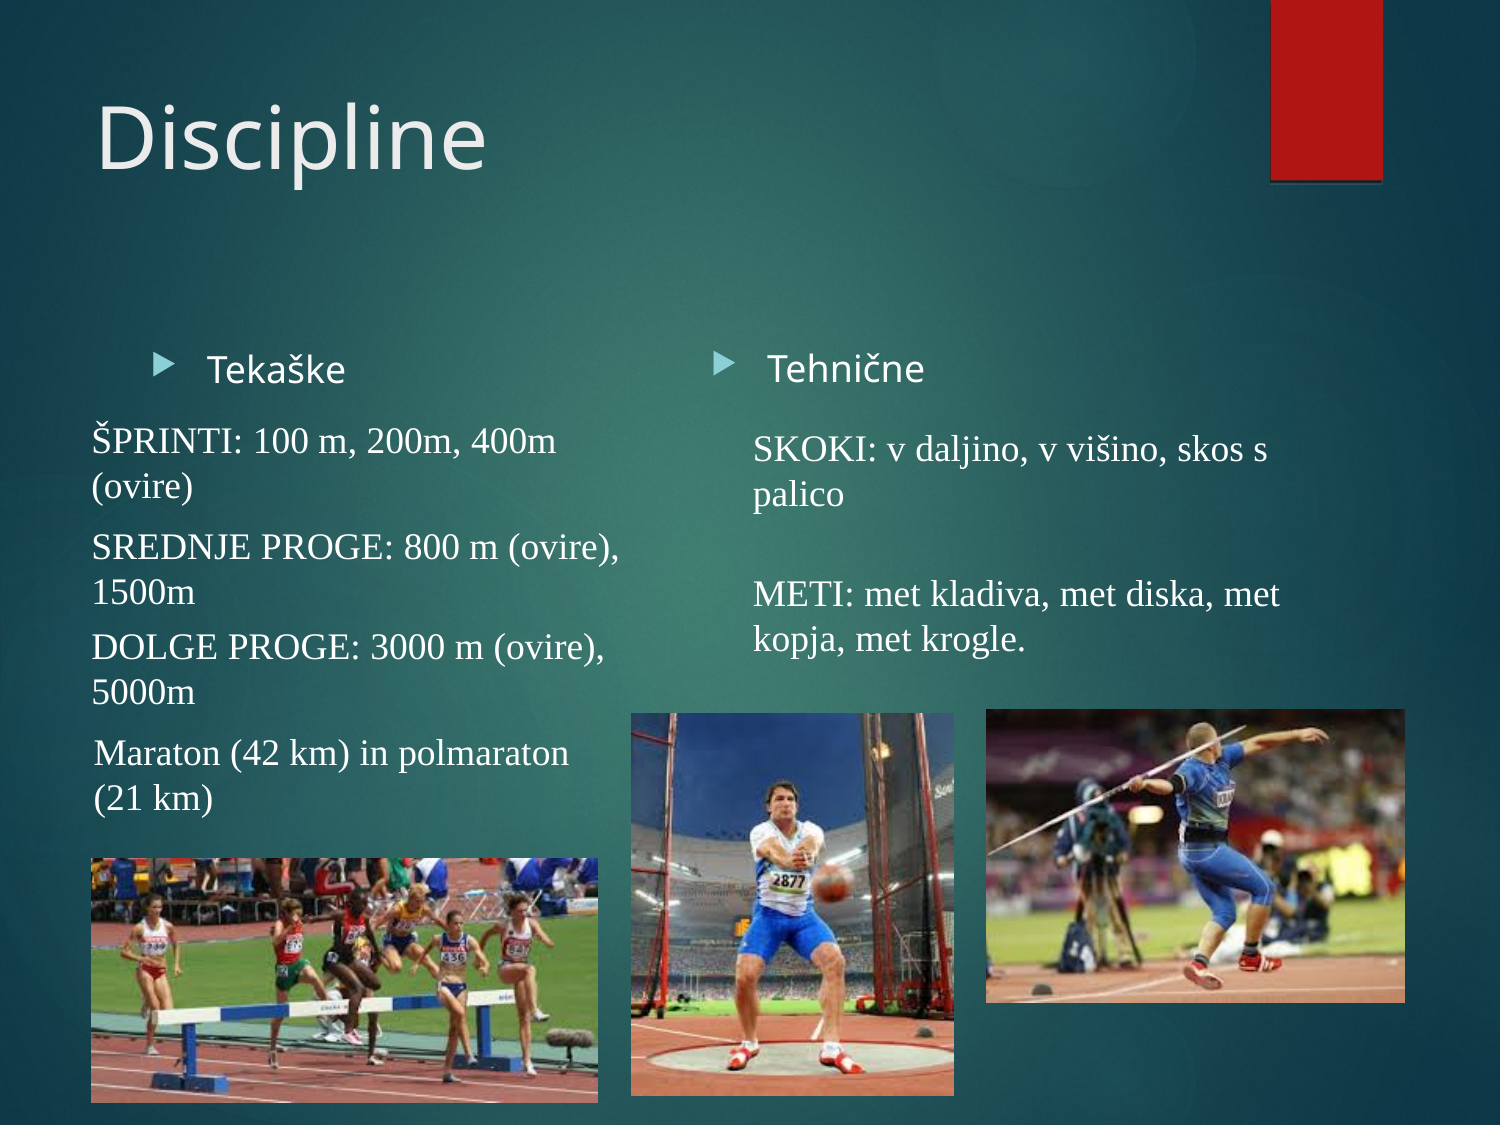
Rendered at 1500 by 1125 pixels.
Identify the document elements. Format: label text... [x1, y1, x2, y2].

text_box ŠPRINTI: 100 m, 200m, 400m (ovire) [76, 408, 656, 514]
list Tekaške [135, 338, 677, 713]
text_box DOLGE PROGE: 3000 m (ovire), 5000m [76, 614, 656, 720]
text_box METI: met kladiva, met diska, met kopja, met krogle. [738, 561, 1317, 666]
list Tehnične [695, 337, 1237, 1027]
text_box Maraton (42 km) in polmaraton (21 km) [78, 720, 611, 826]
list Tekaške [135, 720, 631, 1027]
picture [0, 0, 1500, 1125]
text_box SREDNJE PROGE: 800 m (ovire), 1500m [76, 514, 656, 614]
title Discipline [79, 74, 1237, 304]
text_box SKOKI: v daljino, v višino, skos s palico [738, 416, 1317, 521]
